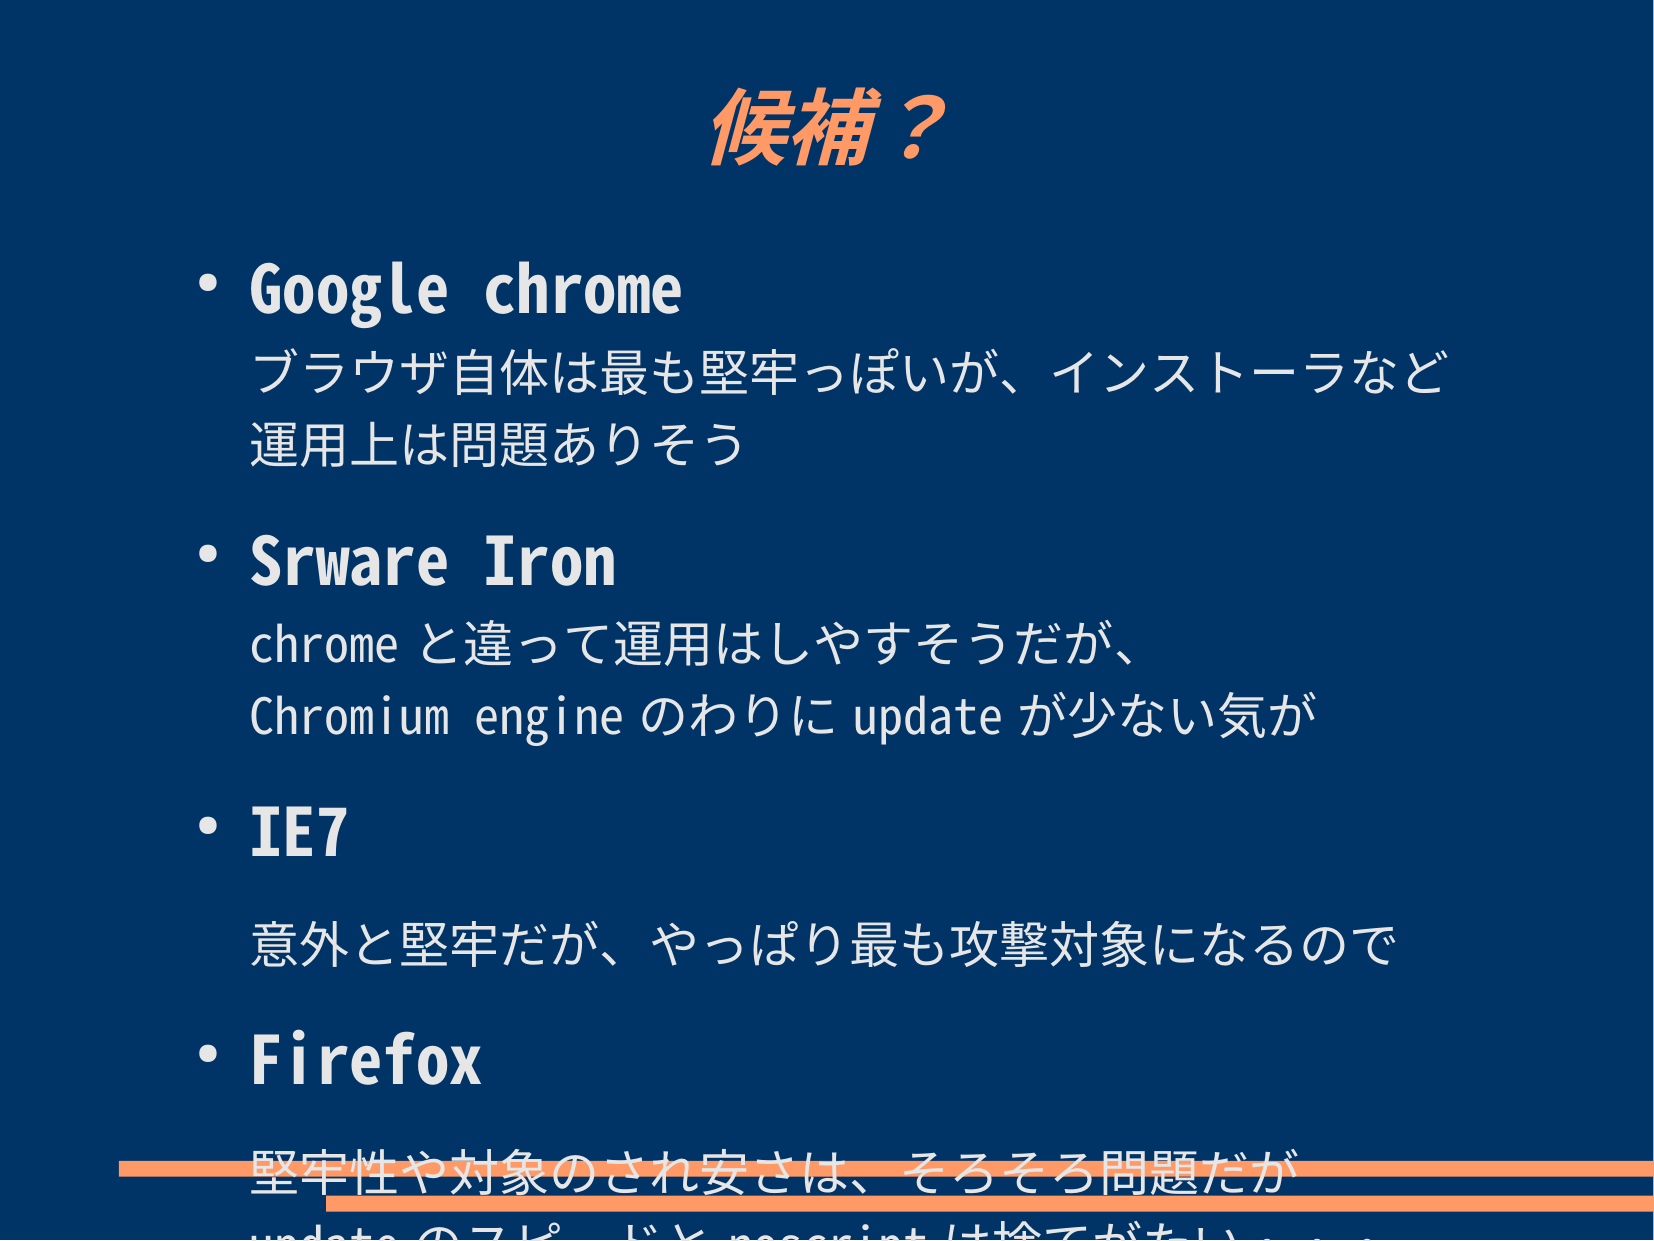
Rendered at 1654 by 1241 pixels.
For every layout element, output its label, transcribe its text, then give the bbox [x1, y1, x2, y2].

list Google chrome ブラウザ自体は最も堅牢っぽいが、インストーラなど 運用上は問題ありそう Srware Iron chromeと違って運用はしやすそうだが、 Chromium engineのわりにupdateが少ない気が IE7 意外と堅牢だが、やっぱり最も攻撃対象になるので Firefox 堅牢性や対象のされ安さは、そろそろ問題だが updateのスピードとnoscriptは捨てがたい・・・ [178, 236, 1569, 1018]
title 候補？ [121, 19, 1534, 227]
